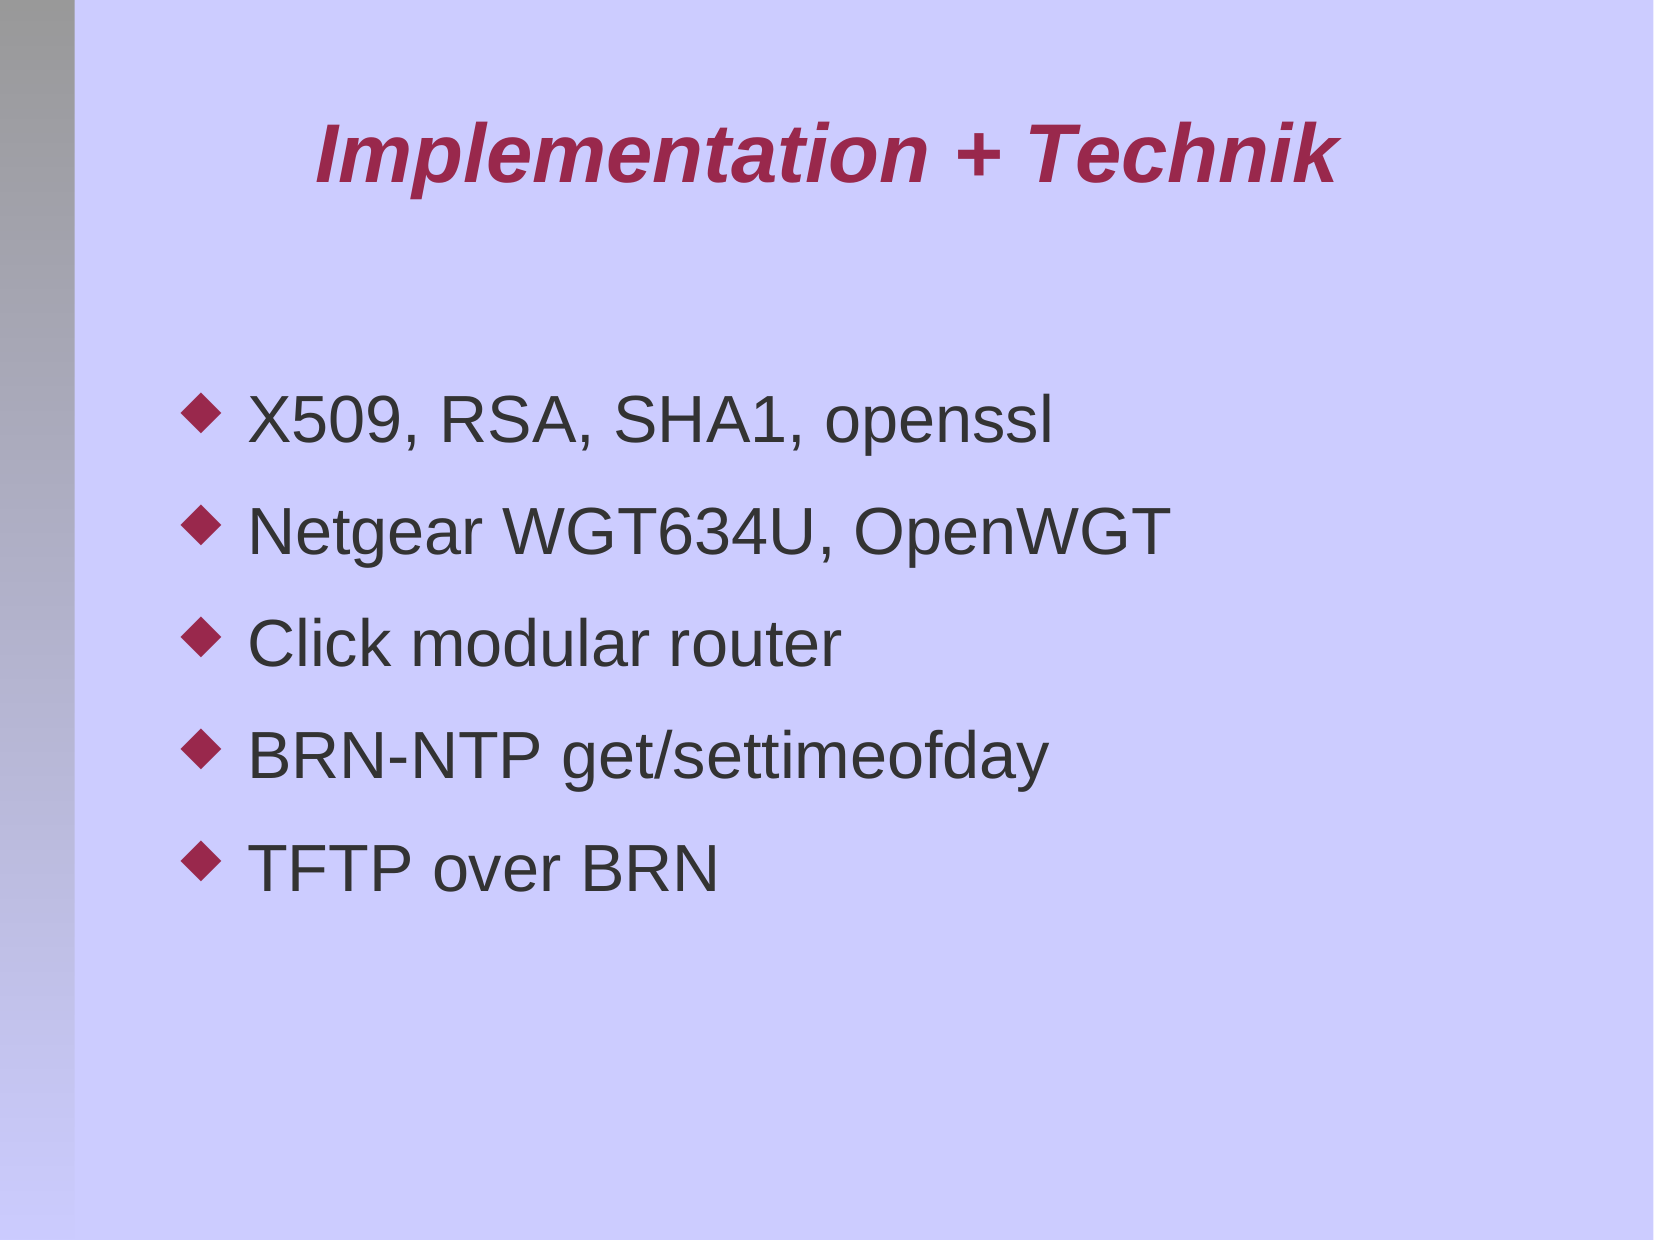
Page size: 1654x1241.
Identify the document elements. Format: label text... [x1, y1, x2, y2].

list X509, RSA, SHA1, openssl Netgear WGT634U, OpenWGT Click modular router BRN-NTP get/settimeofday TFTP over BRN [152, 344, 1534, 1127]
title Implementation + Technik [121, 49, 1534, 257]
